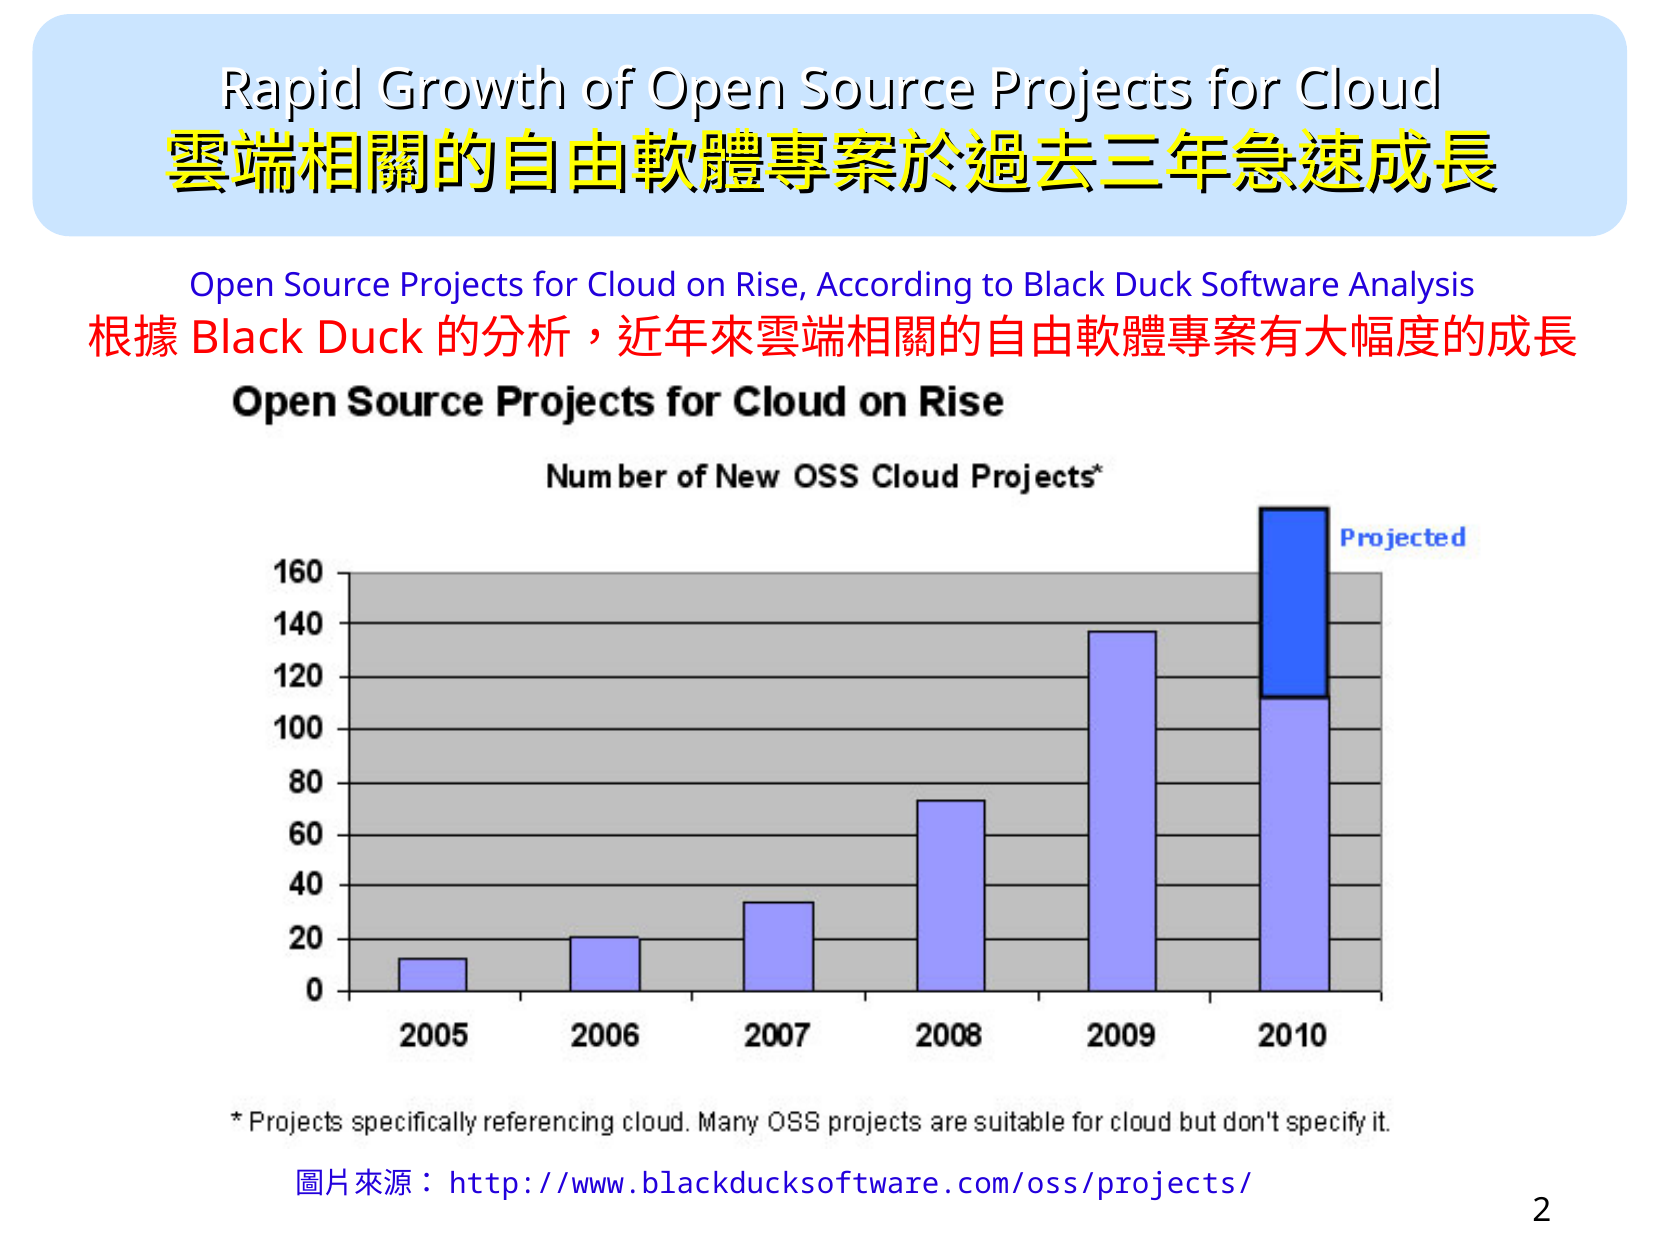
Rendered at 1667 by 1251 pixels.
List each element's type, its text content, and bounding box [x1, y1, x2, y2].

text_box Rapid Growth of Open Source Projects for Cloud 雲端相關的自由軟體專案於過去三年急速成長 [32, 14, 1628, 237]
picture [197, 441, 1498, 1149]
text_box 圖片來源：http://www.blackducksoftware.com/oss/projects/ [265, 1157, 1302, 1208]
text_box Open Source Projects for Cloud on Rise, According to Black Duck Software Analysis 根據Black Duck的分析，近年來雲端相關的自由軟體專案有大幅度的成長 [0, 255, 1667, 441]
